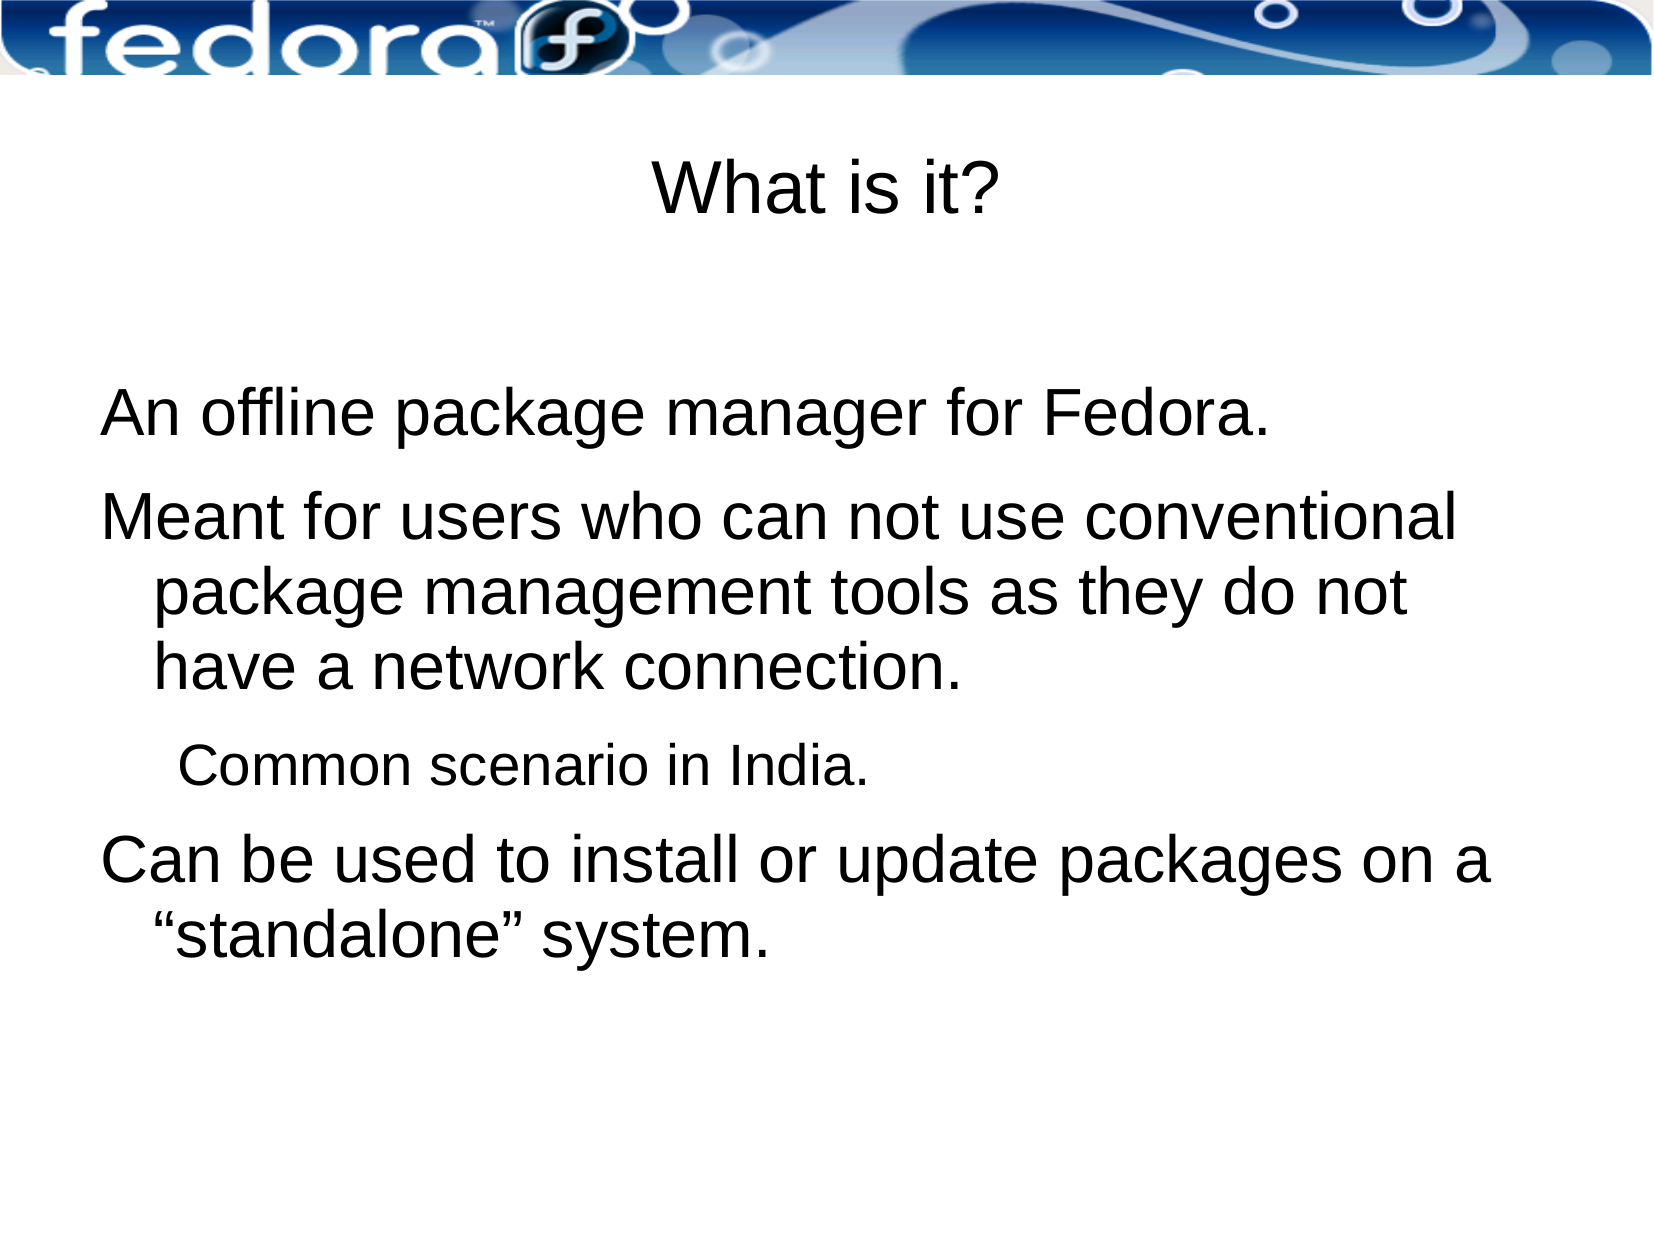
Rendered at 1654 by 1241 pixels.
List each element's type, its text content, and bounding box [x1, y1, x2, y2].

list An offline package manager for Fedora. Meant for users who can not use conventional package management tools as they do not have a network connection. Common scenario in India. Can be used to install or update packages on a “standalone” system. [82, 375, 1571, 1109]
title What is it? [82, 75, 1571, 301]
picture [0, 0, 1654, 76]
